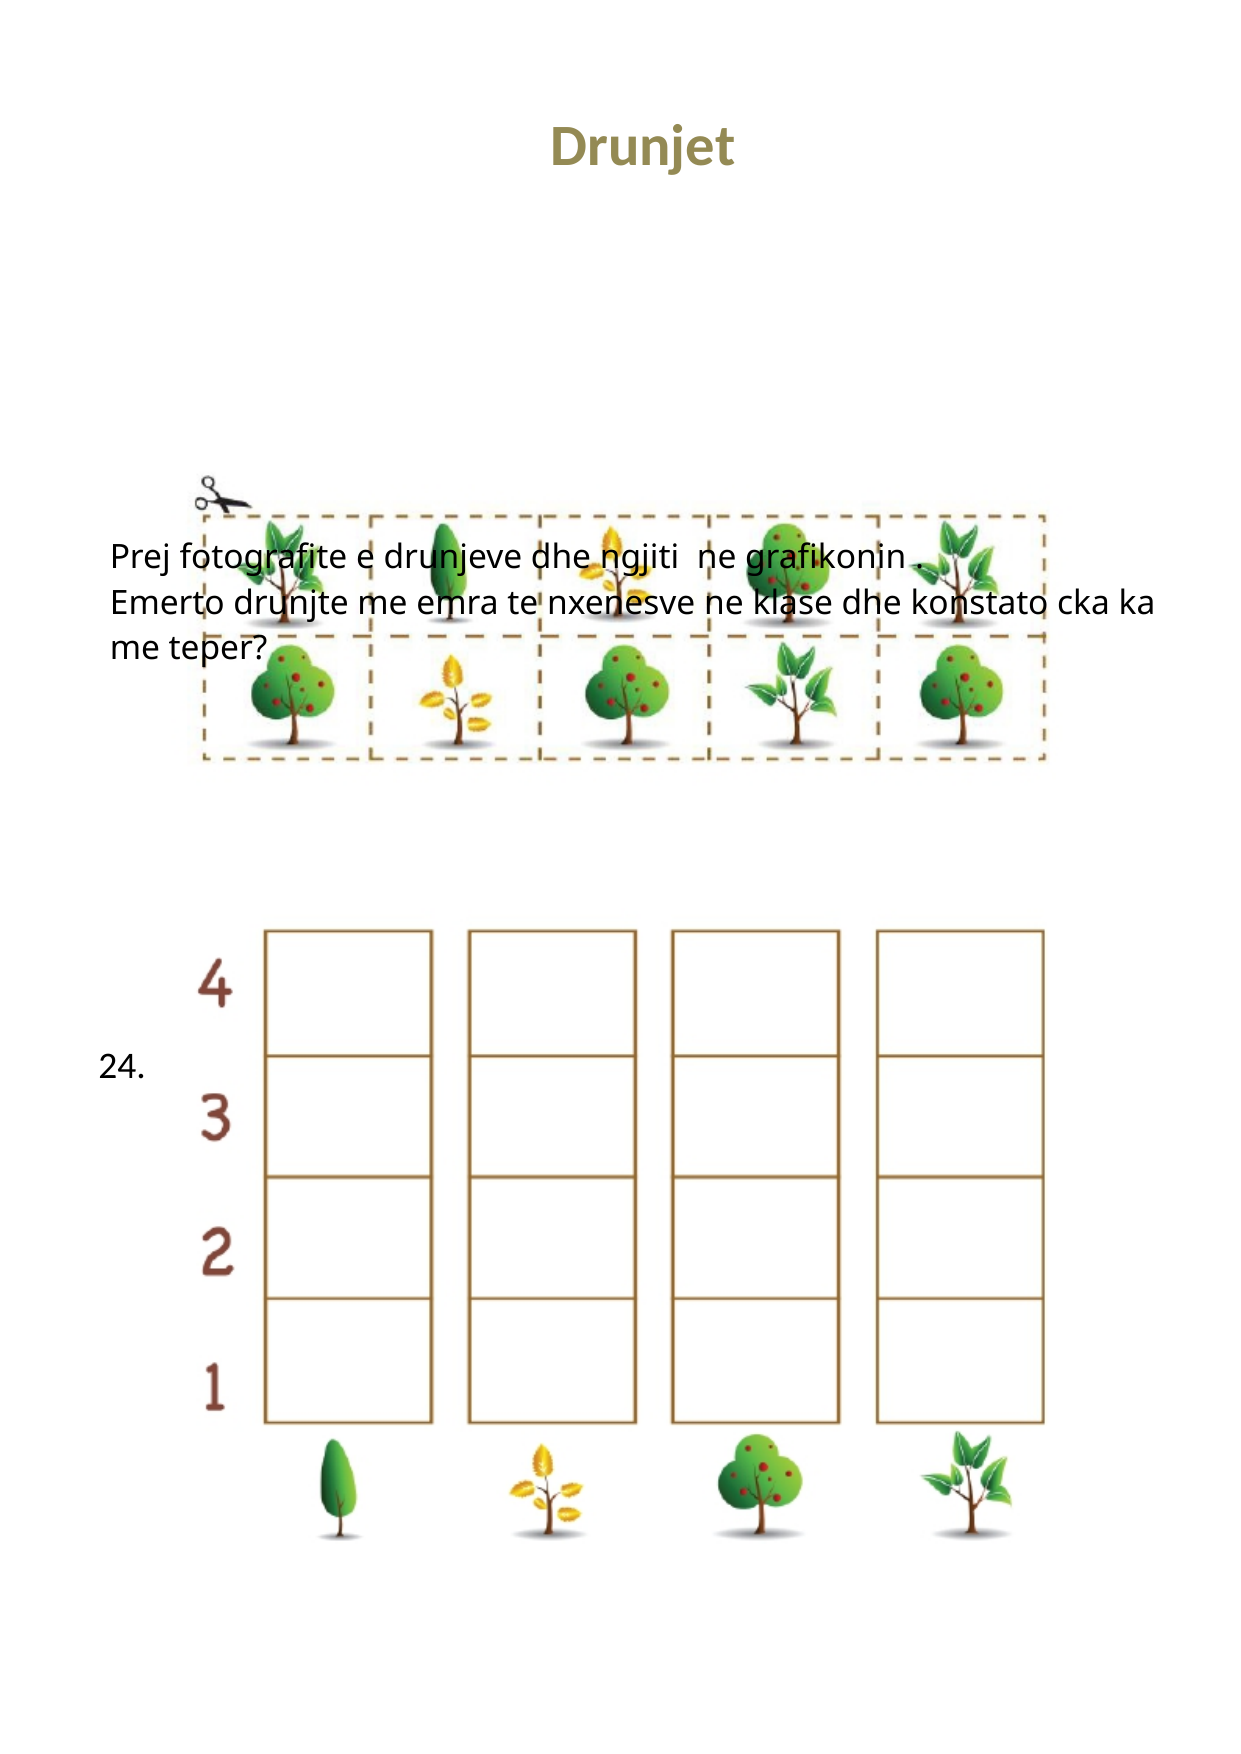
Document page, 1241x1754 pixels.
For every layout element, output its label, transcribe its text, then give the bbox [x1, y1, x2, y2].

picture [148, 552, 157, 557]
picture [147, 460, 1098, 790]
text_box Drunjet Prej fotografite e drunjeve dhe ngjiti ne grafikonin . Emerto drunjte me emra te nxenesve ne klase dhe konstato cka ka me teper? [95, 114, 1192, 385]
picture [147, 906, 1098, 1544]
picture [147, 643, 155, 648]
